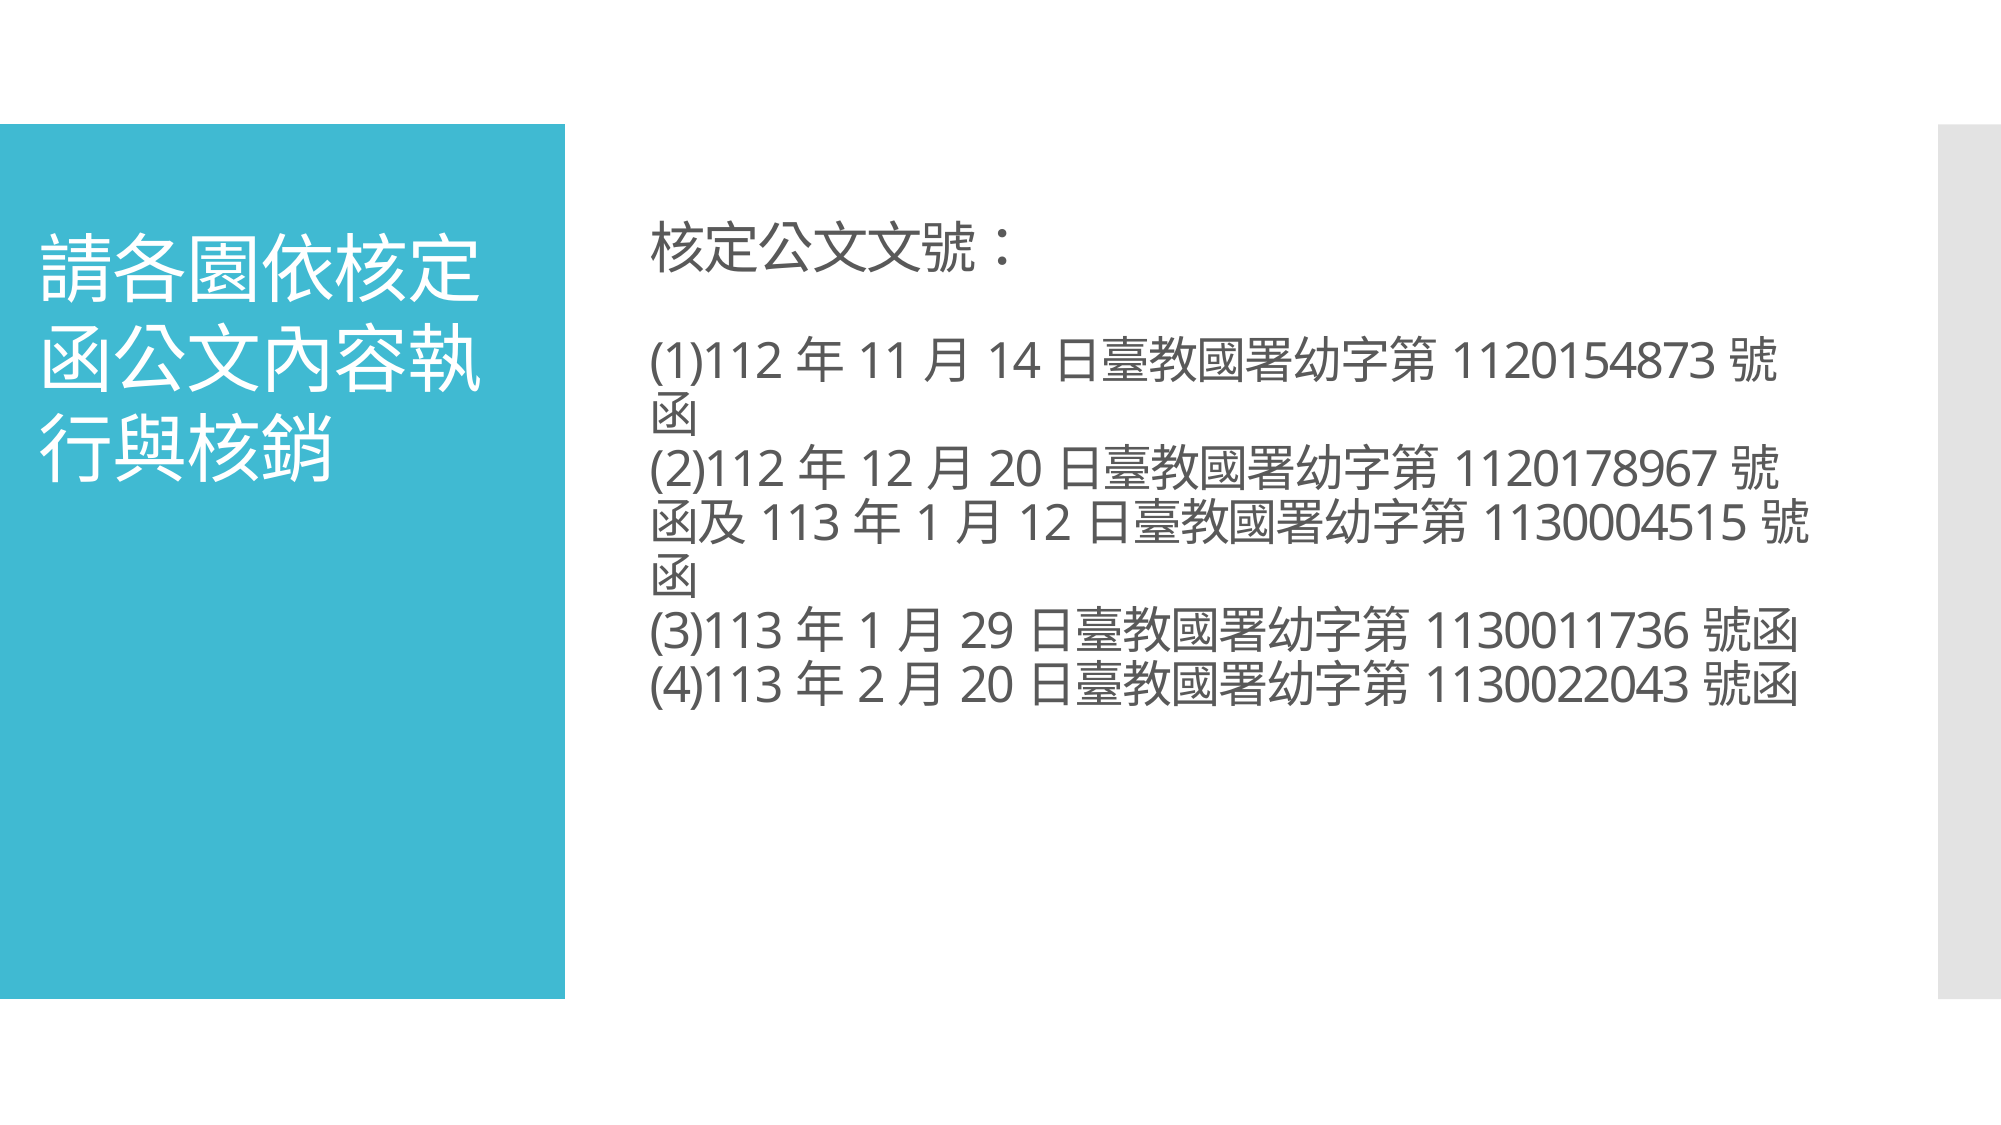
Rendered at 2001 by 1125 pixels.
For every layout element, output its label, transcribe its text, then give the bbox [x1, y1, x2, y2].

text_box 請各園依核定函公文內容執行與核銷 [24, 214, 526, 499]
title 核定公文文號： (1)112年11月14日臺教國署幼字第1120154873號函 (​2)112年12月20日臺教國署幼字第1120178967號函及113年1月12日臺教國署幼字第1130004515號函 (3)113年1月29日臺教國署幼字第1130011736號函 (4)113年2月20日臺教國署幼字第1130022043號函 [634, 213, 1835, 747]
